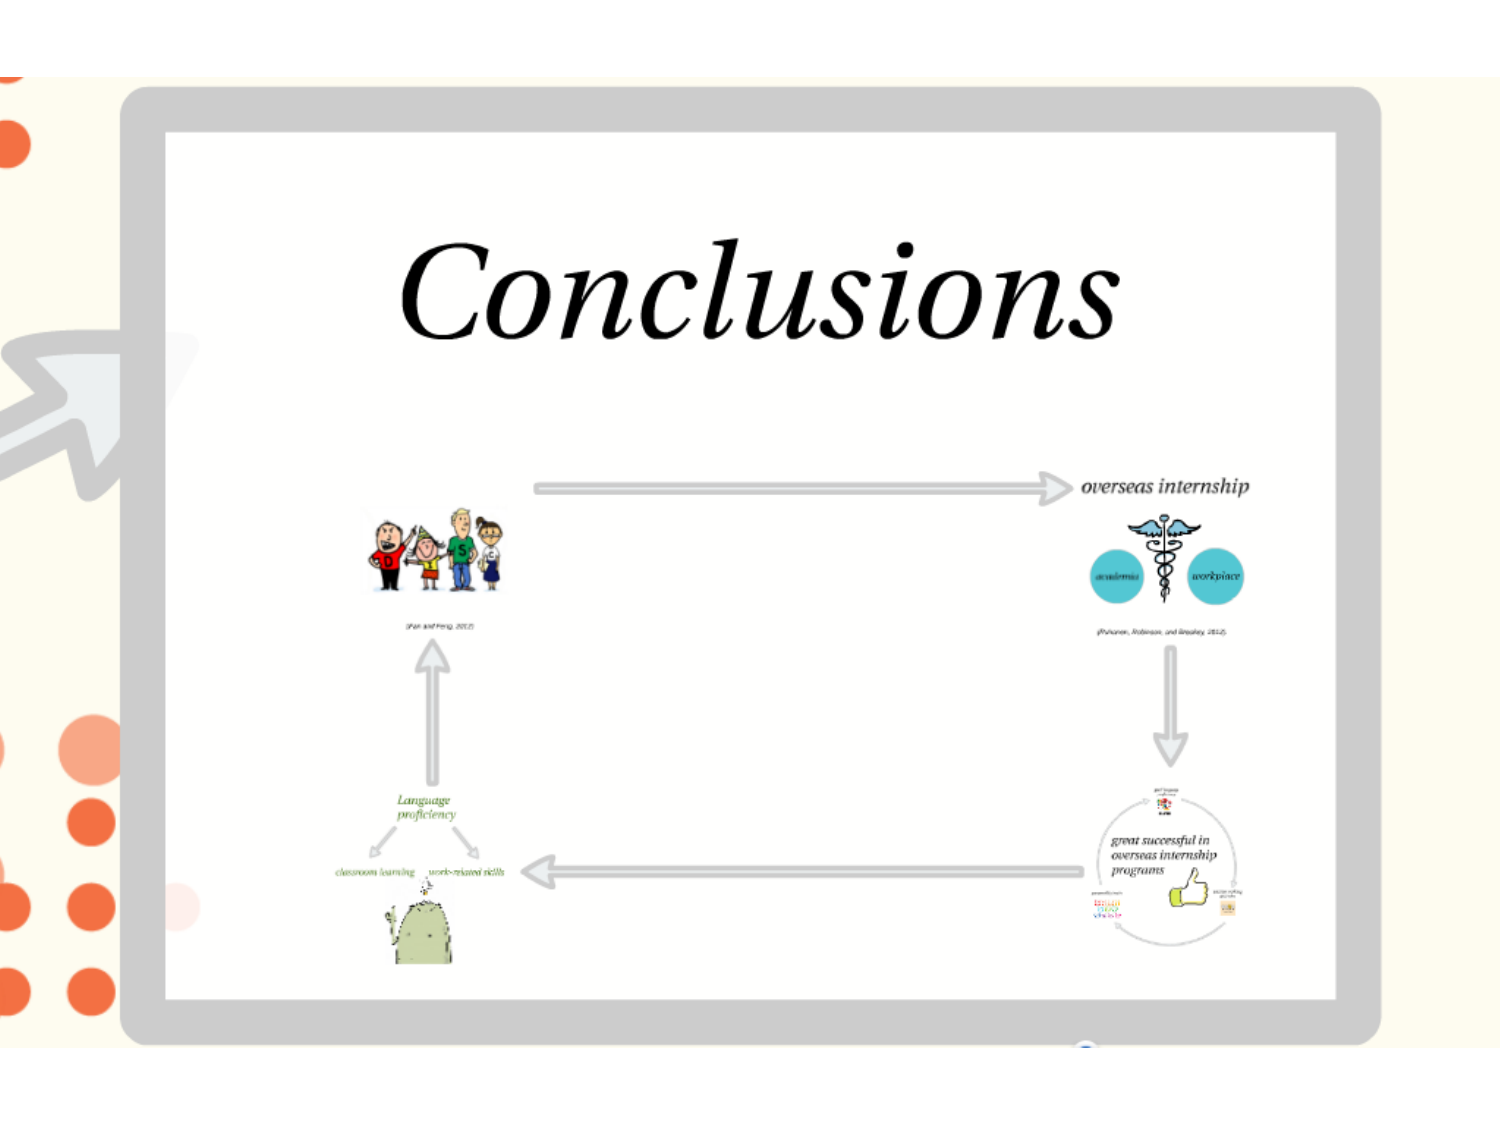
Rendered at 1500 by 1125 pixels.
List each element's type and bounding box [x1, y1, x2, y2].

picture [0, 77, 1500, 1048]
